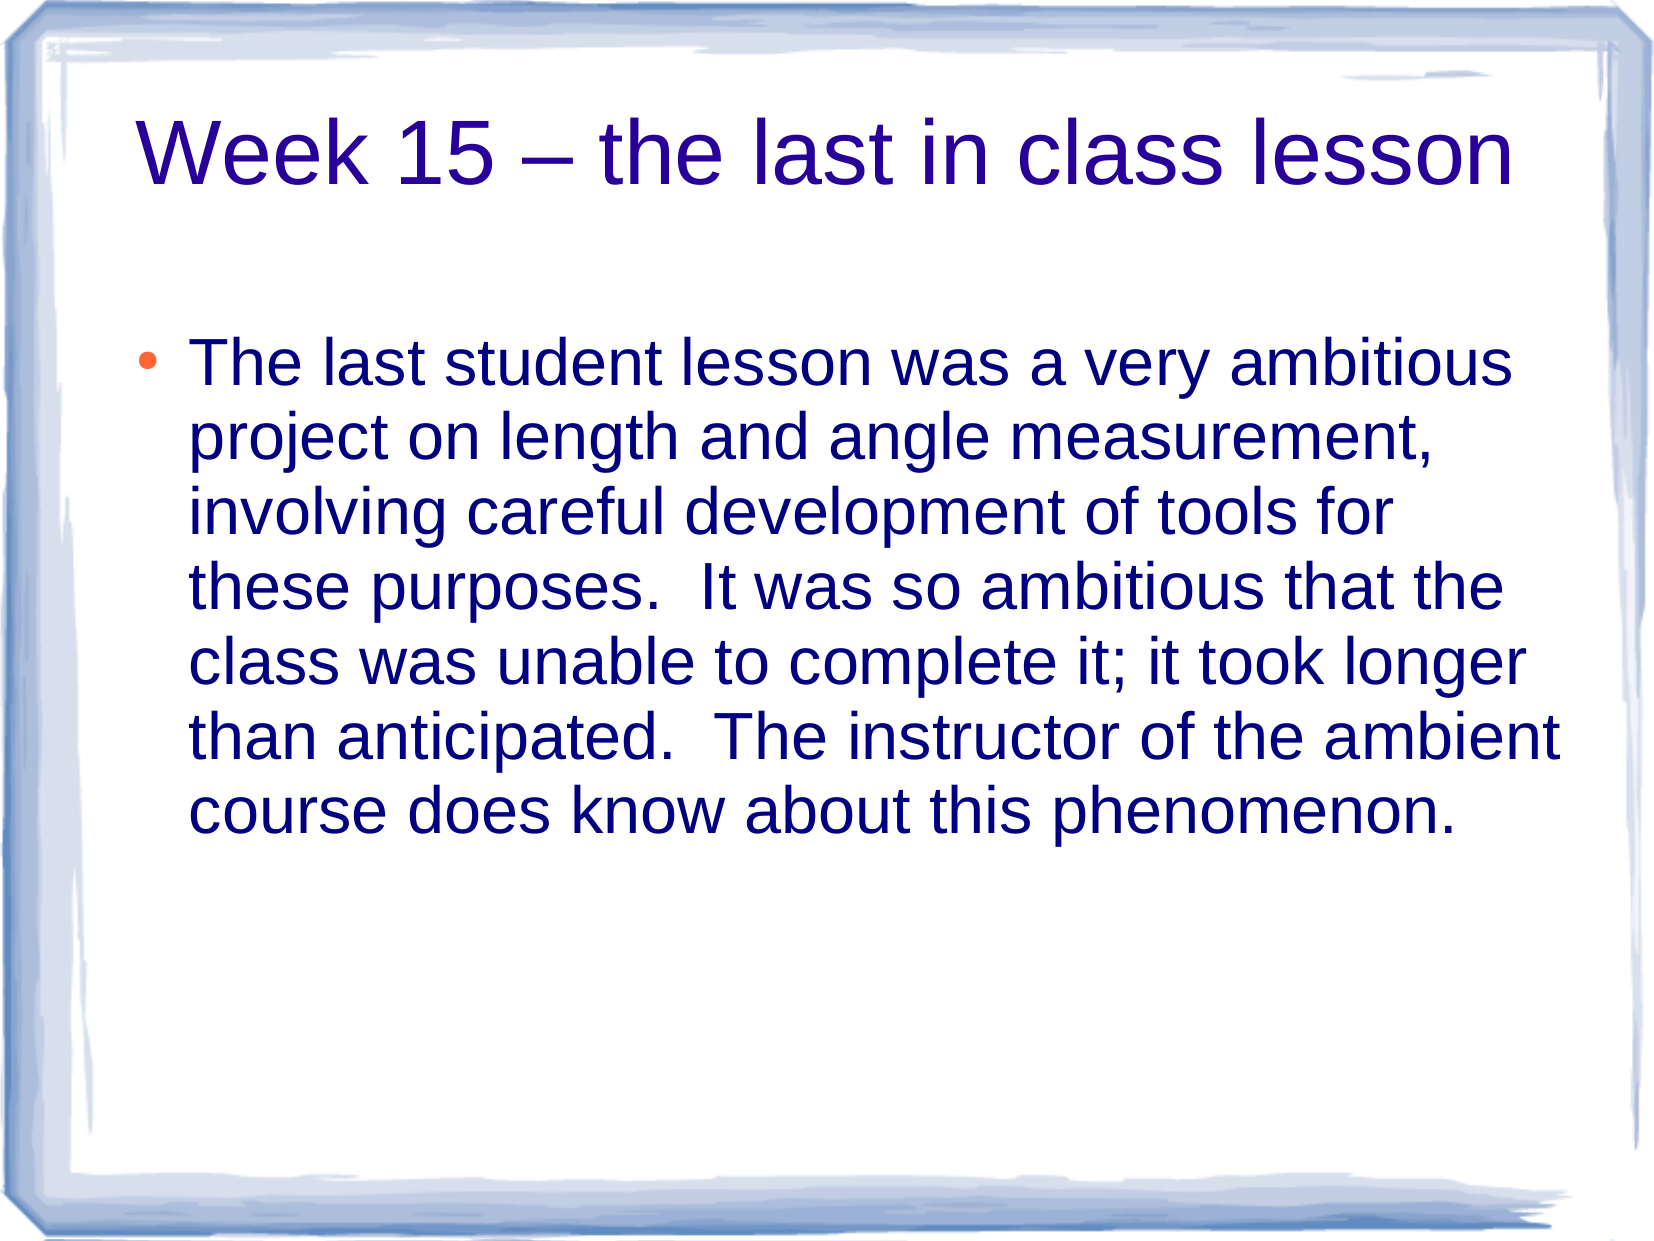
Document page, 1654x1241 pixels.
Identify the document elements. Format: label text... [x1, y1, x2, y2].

list The last student lesson was a very ambitious project on length and angle measurement, involving careful development of tools for these purposes. It was so ambitious that the class was unable to complete it; it took longer than anticipated. The instructor of the ambient course does know about this phenomenon. [118, 324, 1571, 990]
title Week 15 – the last in class lesson [82, 56, 1571, 250]
picture [0, 0, 1654, 1241]
